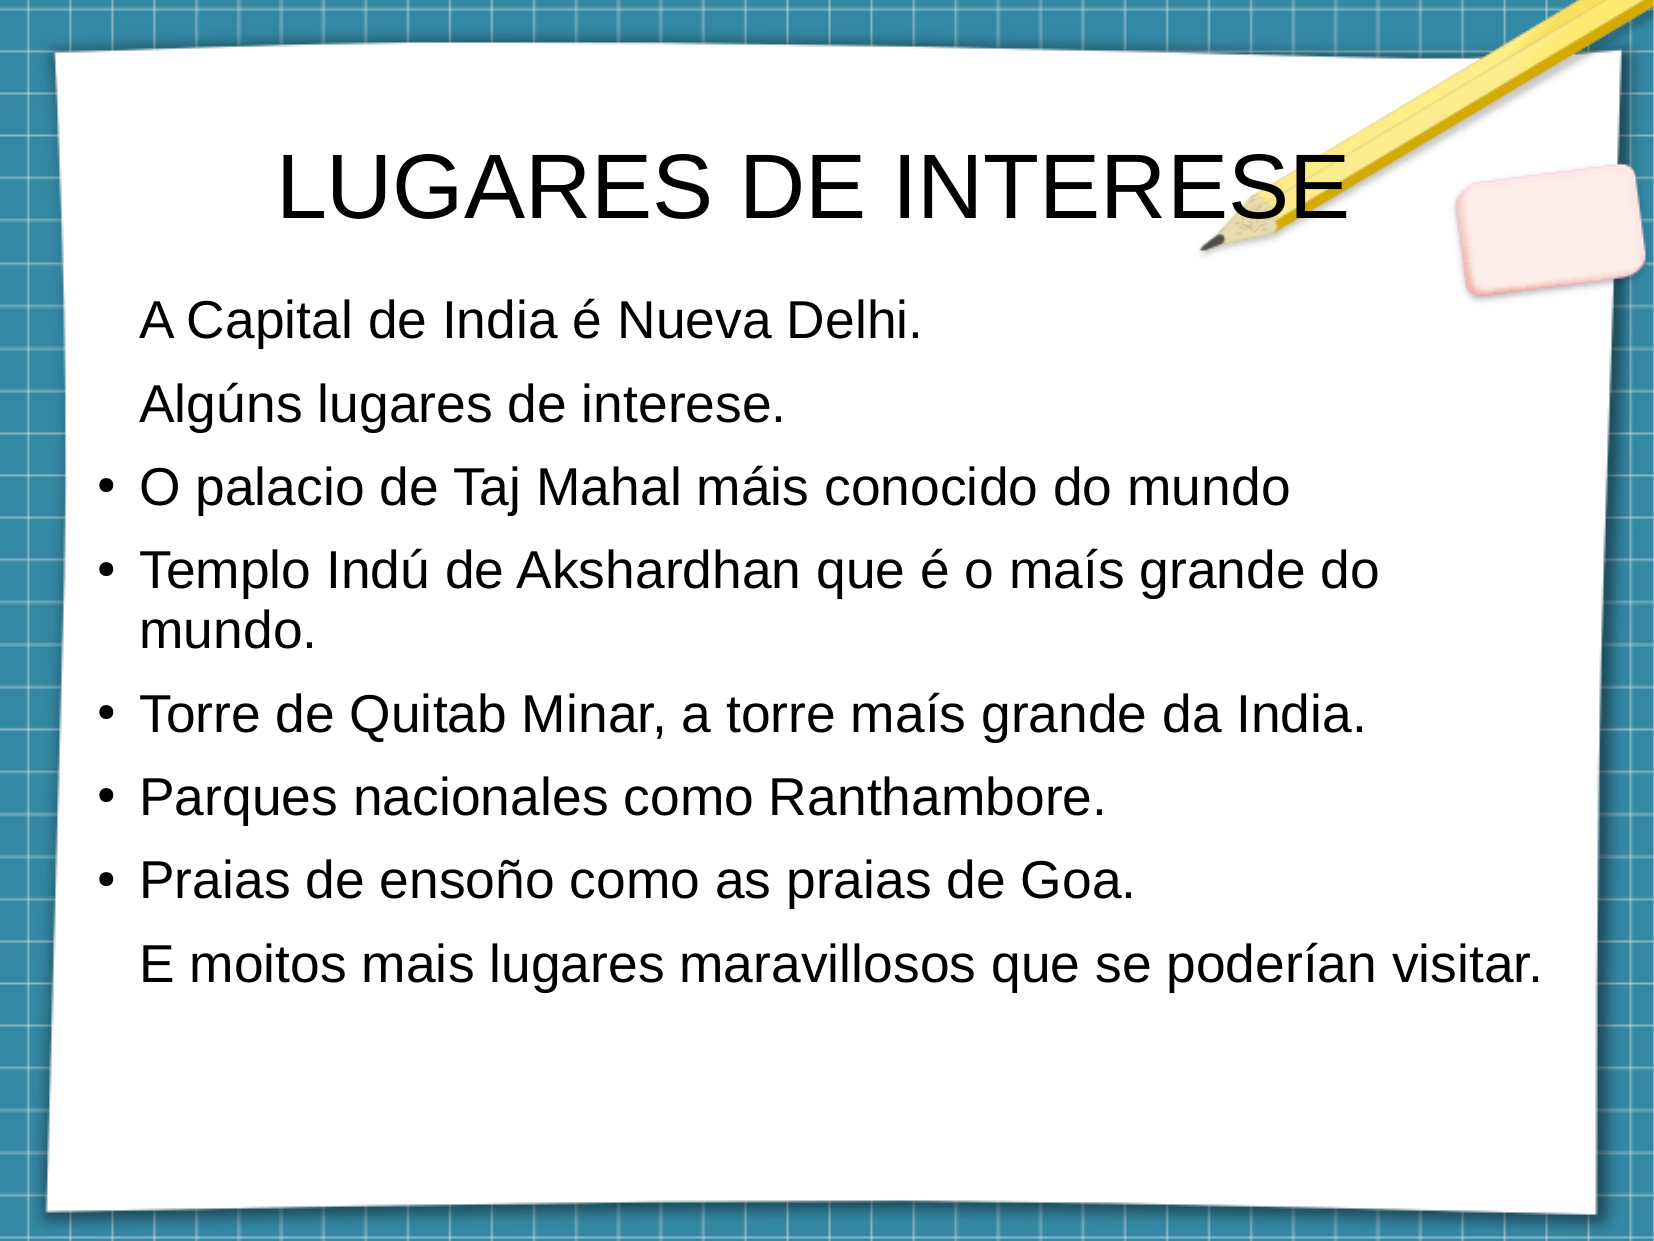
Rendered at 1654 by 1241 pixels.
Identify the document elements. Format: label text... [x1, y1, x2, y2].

title LUGARES DE INTERESE [82, 83, 1571, 290]
list A Capital de India é Nueva Delhi. Algúns lugares de interese. O palacio de Taj Mahal máis conocido do mundo Templo Indú de Akshardhan que é o maís grande do mundo. Torre de Quitab Minar, a torre maís grande da India. Parques nacionales como Ranthambore. Praias de ensoño como as praias de Goa. E moitos mais lugares maravillosos que se poderían visitar. [82, 290, 1571, 1010]
picture [0, 0, 1654, 1241]
